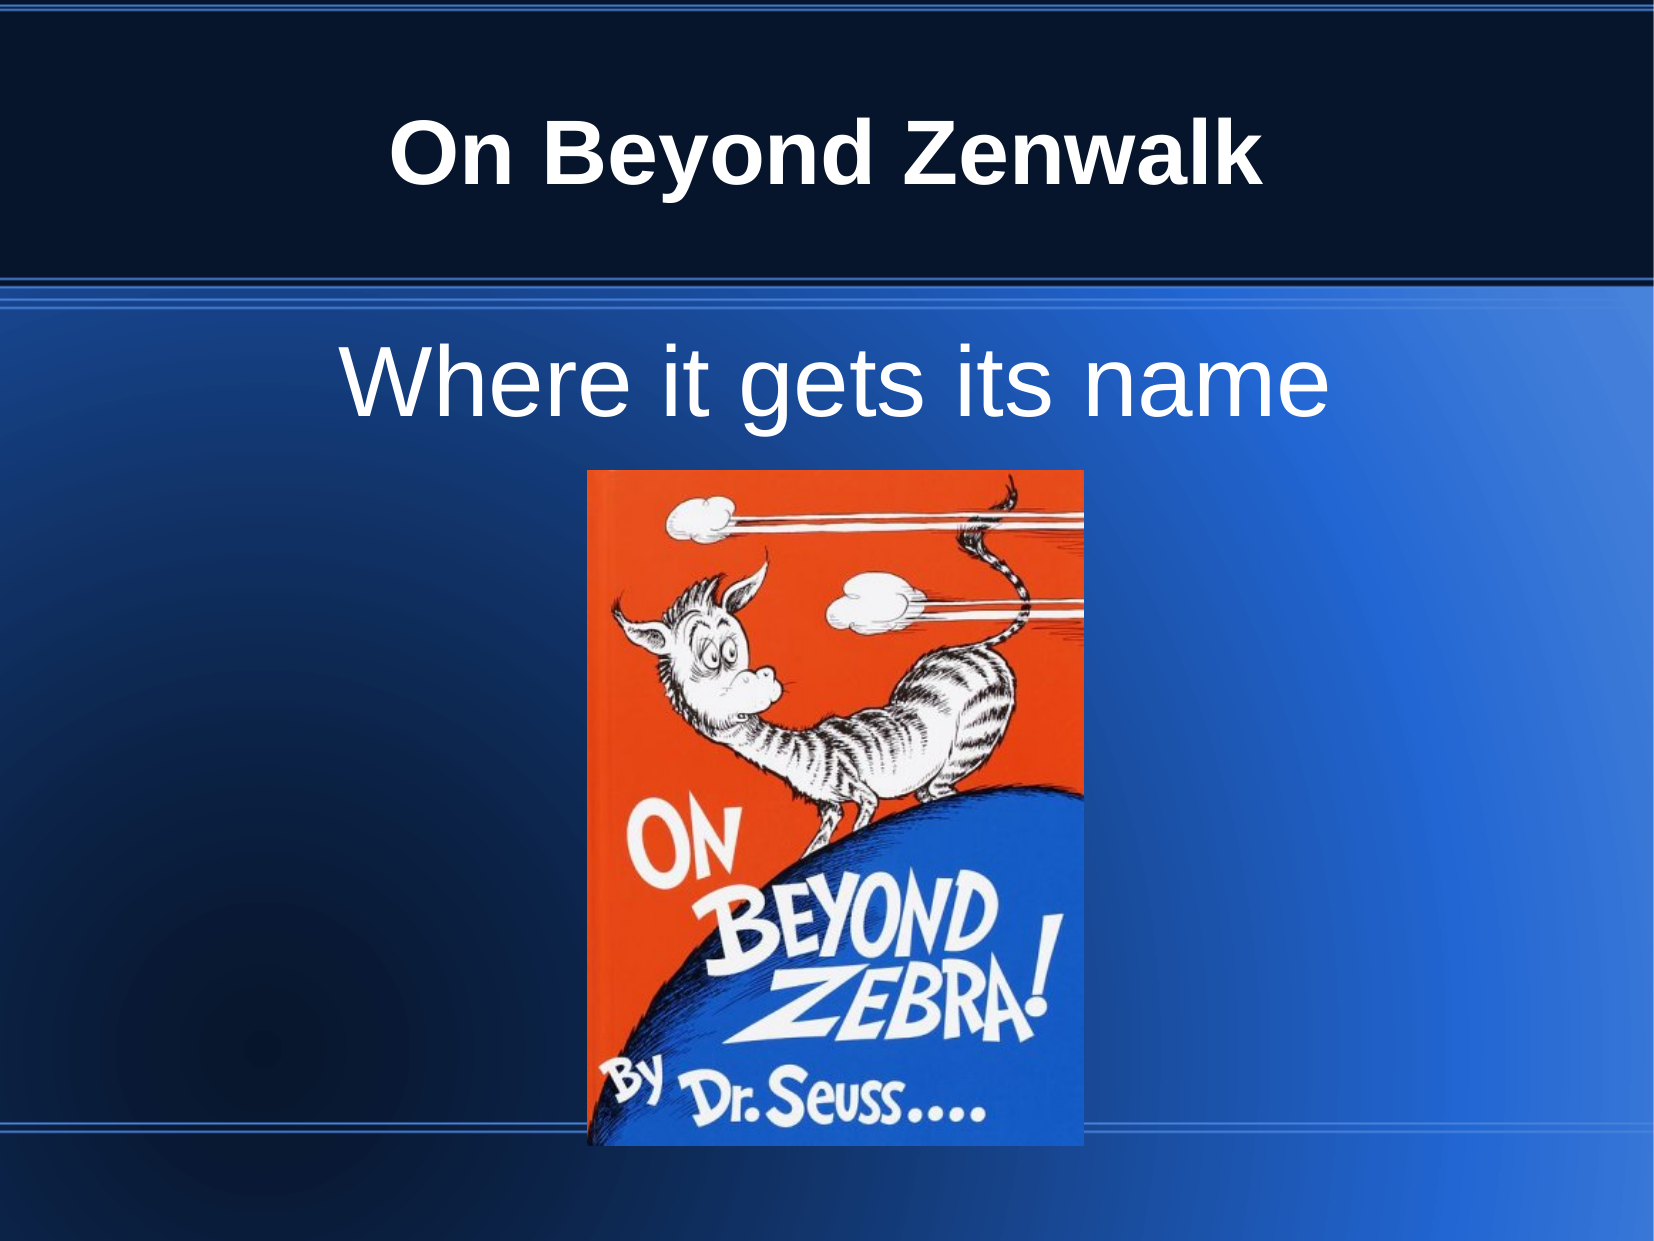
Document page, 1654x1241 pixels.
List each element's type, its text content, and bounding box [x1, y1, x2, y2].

title On Beyond Zenwalk [82, 56, 1571, 250]
list Where it gets its name [82, 325, 1571, 1145]
picture [0, 0, 1654, 1241]
